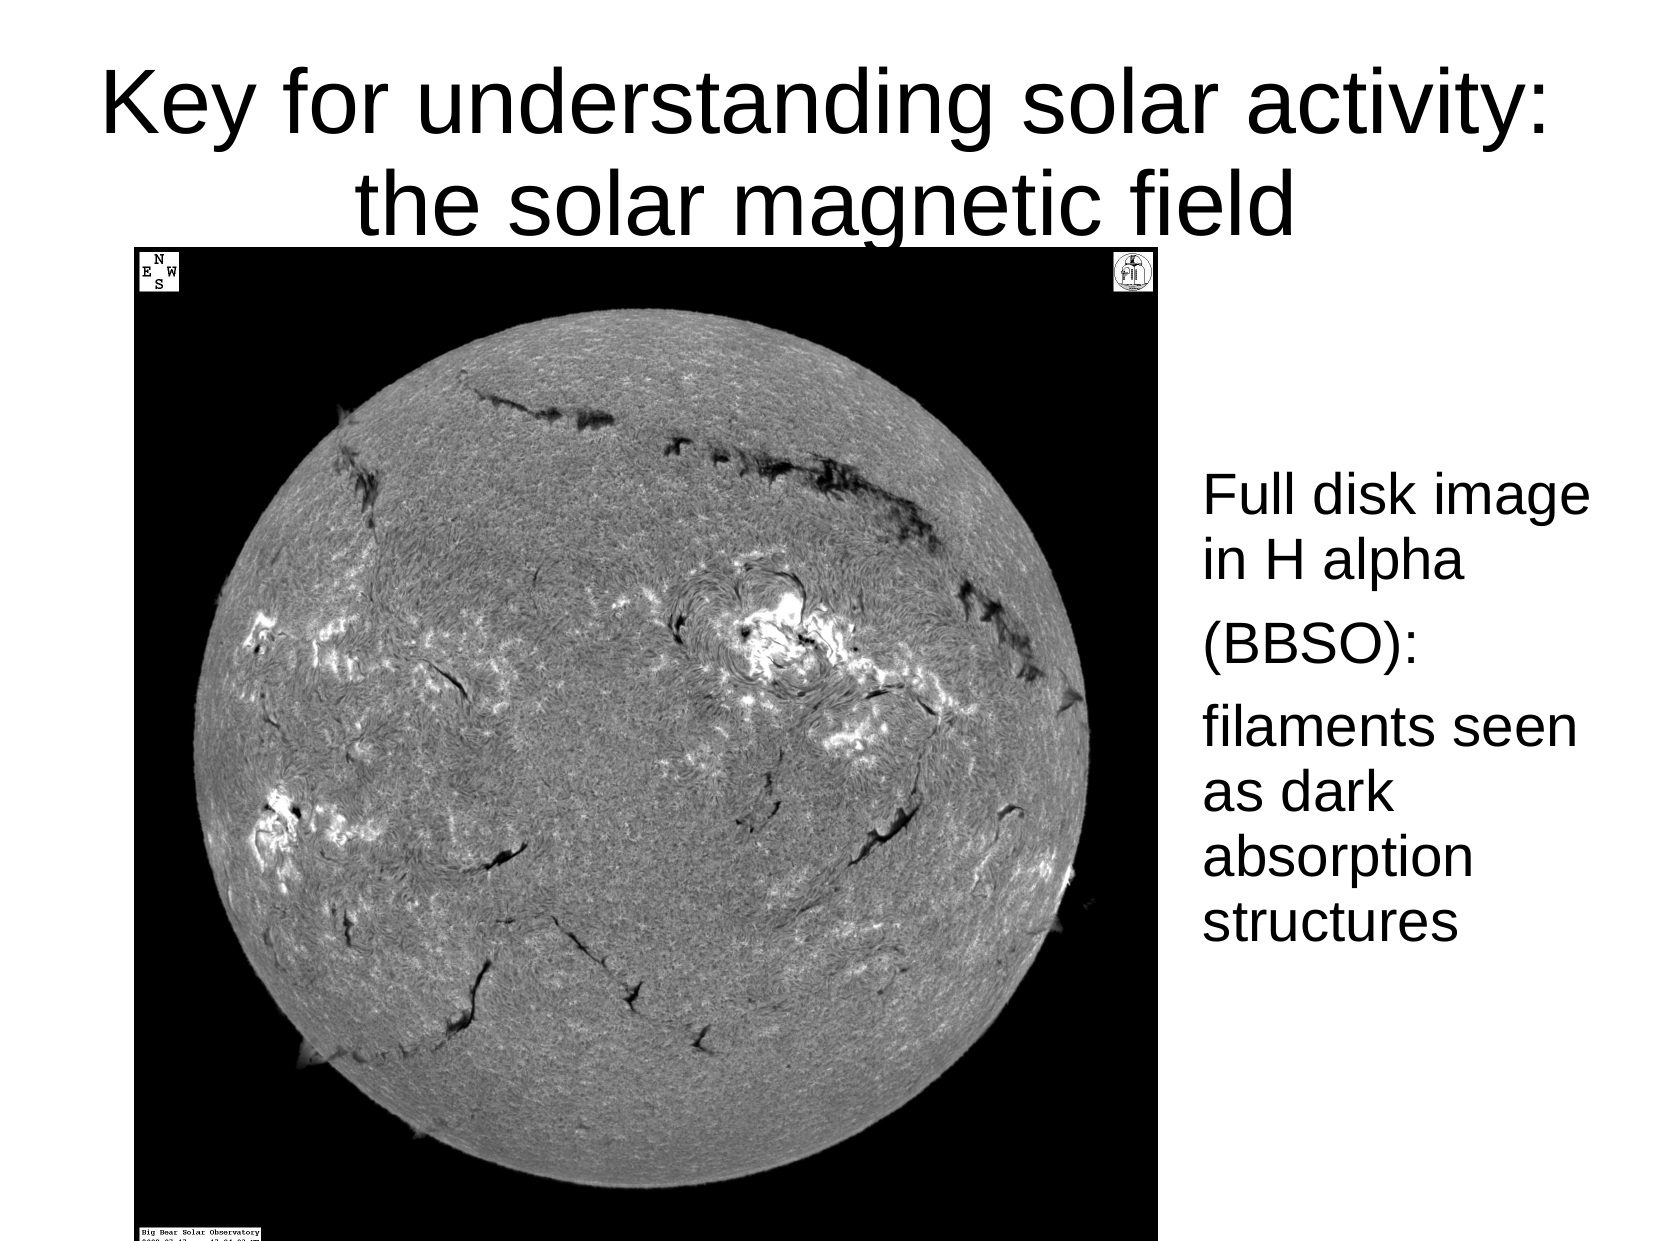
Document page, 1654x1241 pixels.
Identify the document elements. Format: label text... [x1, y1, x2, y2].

title Key for understanding solar activity: the solar magnetic field [82, 49, 1571, 257]
list Full disk image in H alpha (BBSO): filaments seen as dark absorption structures [1132, 295, 1605, 1099]
picture [134, 247, 1158, 1241]
